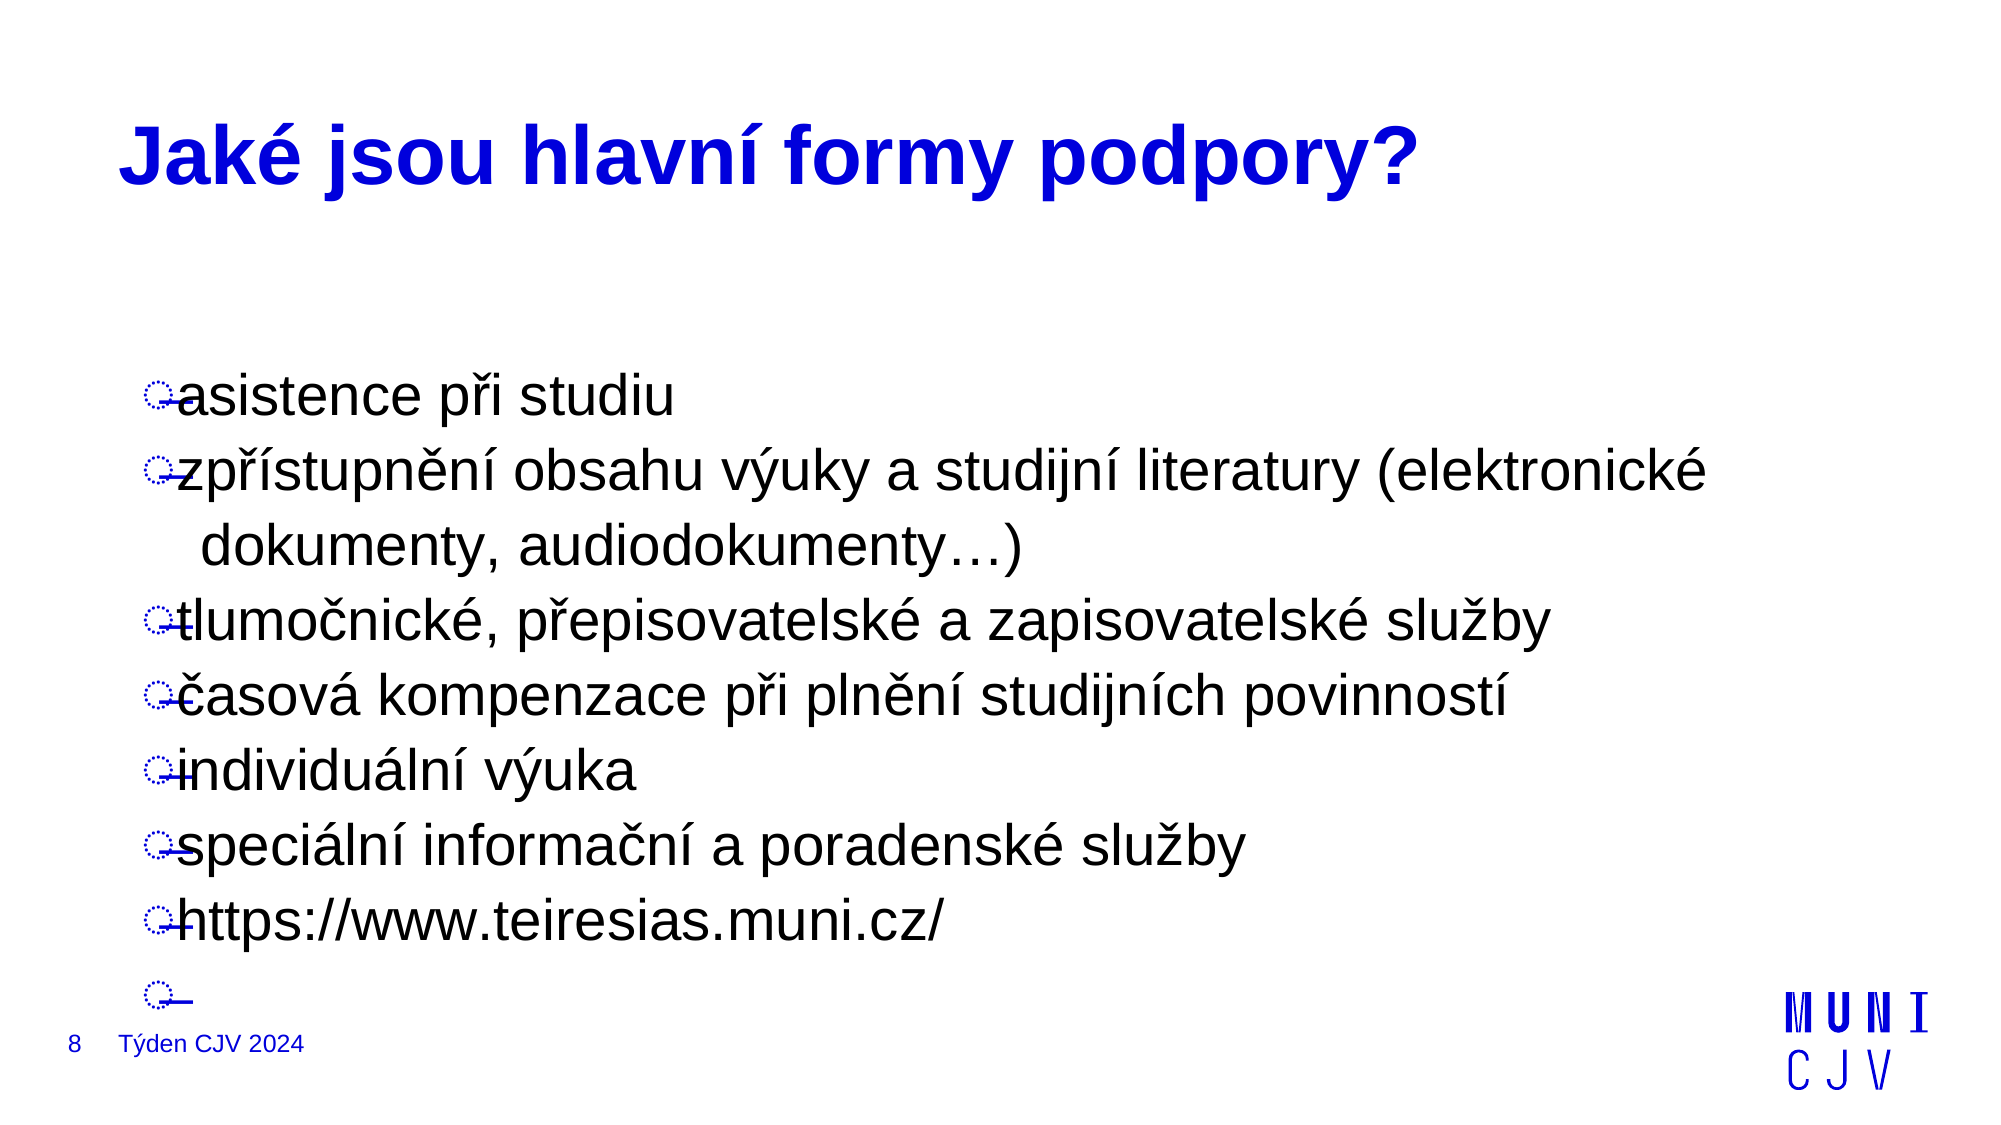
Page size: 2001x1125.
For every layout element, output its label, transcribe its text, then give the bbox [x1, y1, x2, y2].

footer Týden CJV 2024 [118, 1021, 1418, 1063]
slide_number ‹#› [67, 1021, 110, 1063]
title Jaké jsou hlavní formy podpory? [118, 118, 1883, 193]
list asistence při studiu zpřístupnění obsahu výuky a studijní literatury (elektronické dokumenty, audiodokumenty…) tlumočnické, přepisovatelské a zapisovatelské služby časová kompenzace při plnění studijních povinností individuální výuka speciální informační a poradenské služby https://www.teiresias.muni.cz/ [118, 277, 1883, 957]
